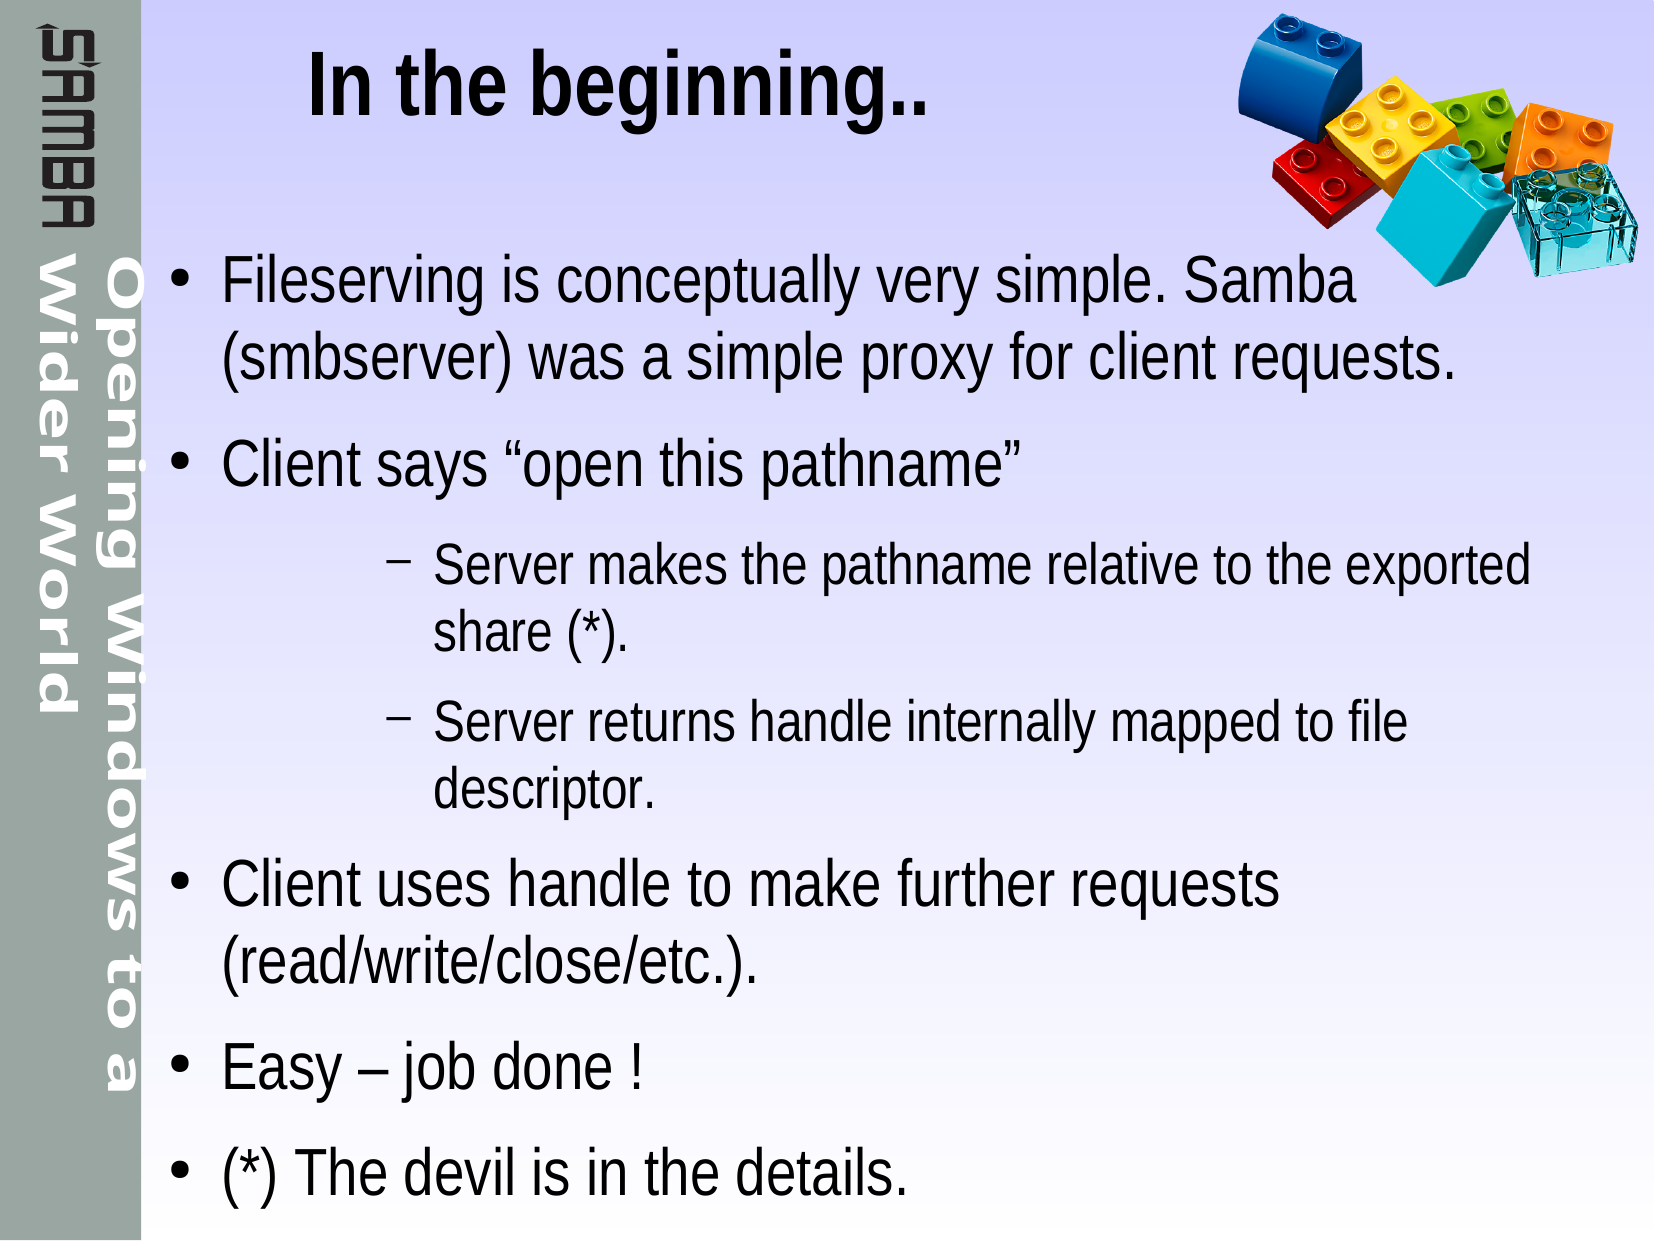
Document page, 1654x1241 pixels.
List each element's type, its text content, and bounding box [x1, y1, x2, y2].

list Fileserving is conceptually very simple. Samba (smbserver) was a simple proxy for client requests. Client says “open this pathname” Server makes the pathname relative to the exported share (*). Server returns handle internally mapped to file descriptor. Client uses handle to make further requests (read/write/close/etc.). Easy – job done ! (*) The devil is in the details. [150, 240, 1642, 1212]
picture [1232, 13, 1644, 287]
title In the beginning.. [183, 0, 1056, 166]
